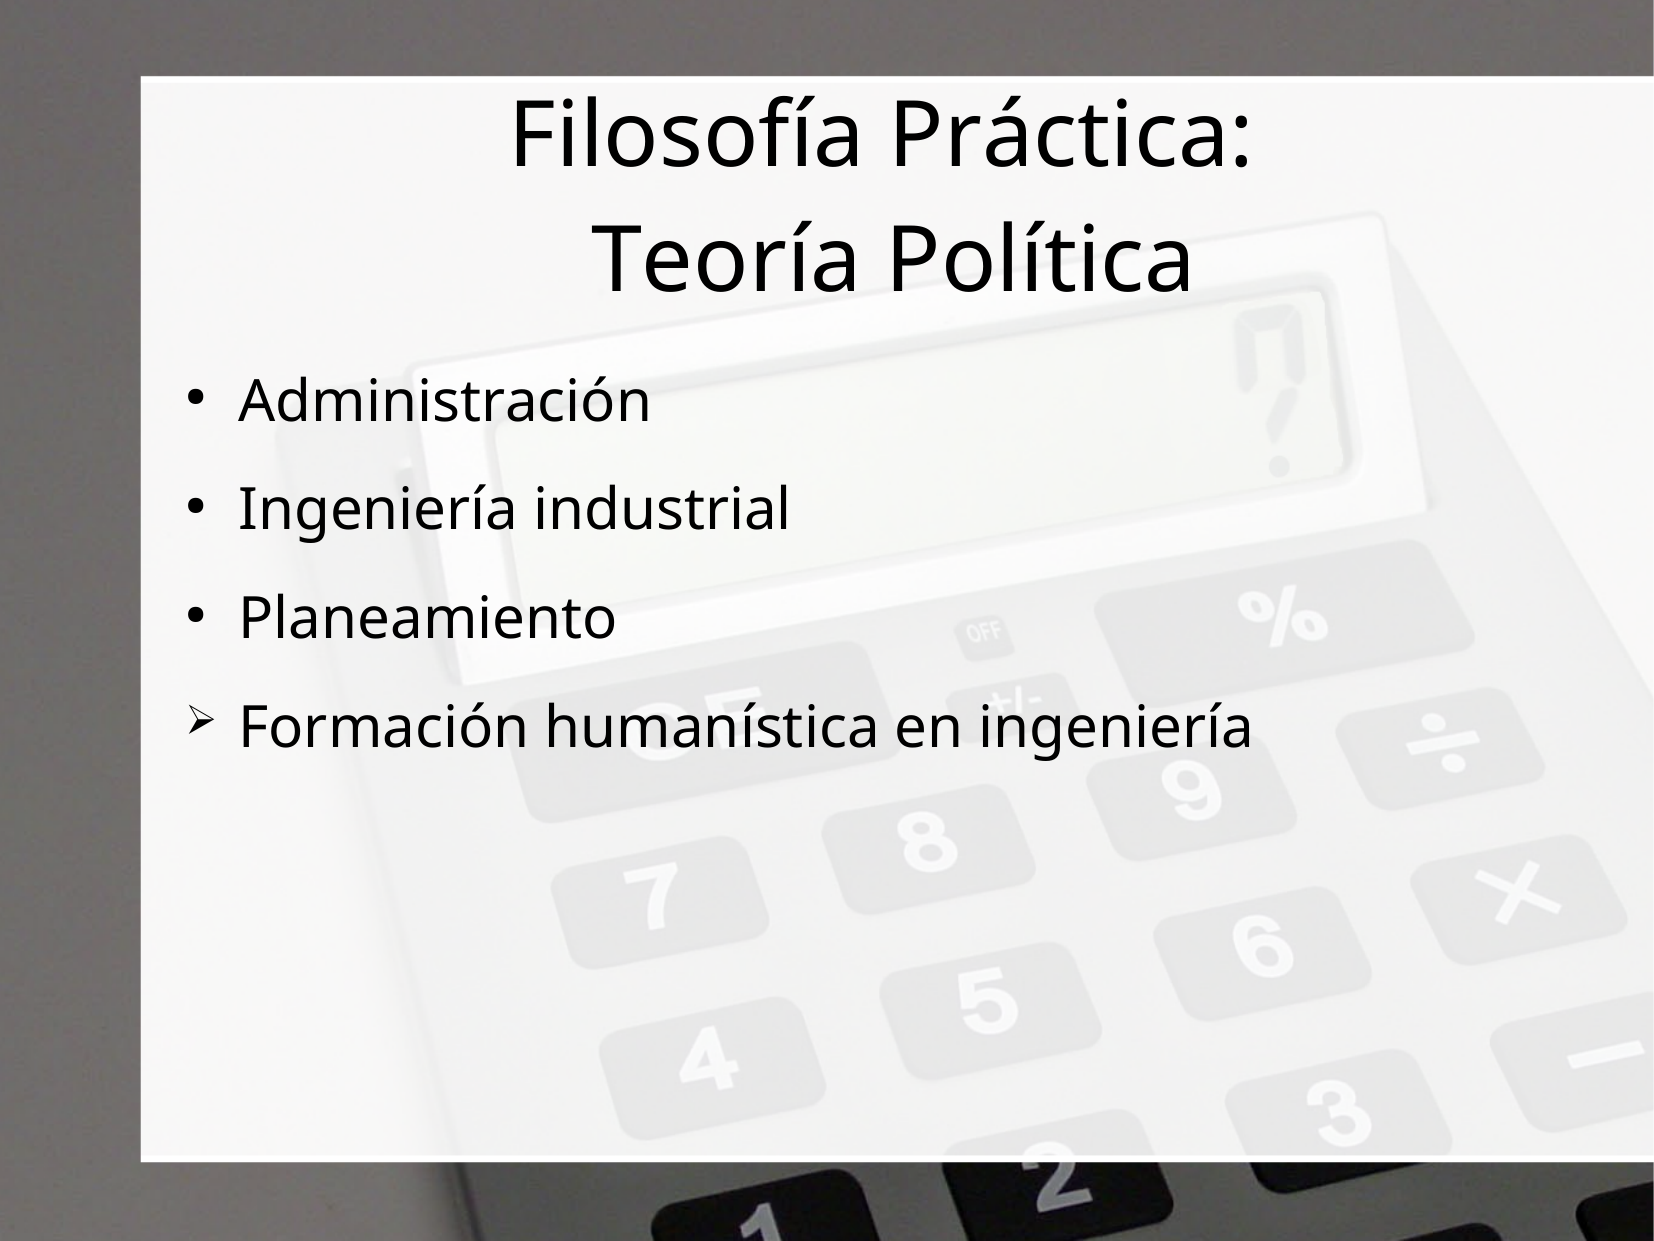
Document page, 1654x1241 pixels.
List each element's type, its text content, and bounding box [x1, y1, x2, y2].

picture [0, 0, 1654, 1241]
list Administración Ingeniería industrial Planeamiento Formación humanística en ingeniería [150, 358, 1613, 1163]
title Filosofía Práctica: Teoría Política [150, 86, 1639, 301]
